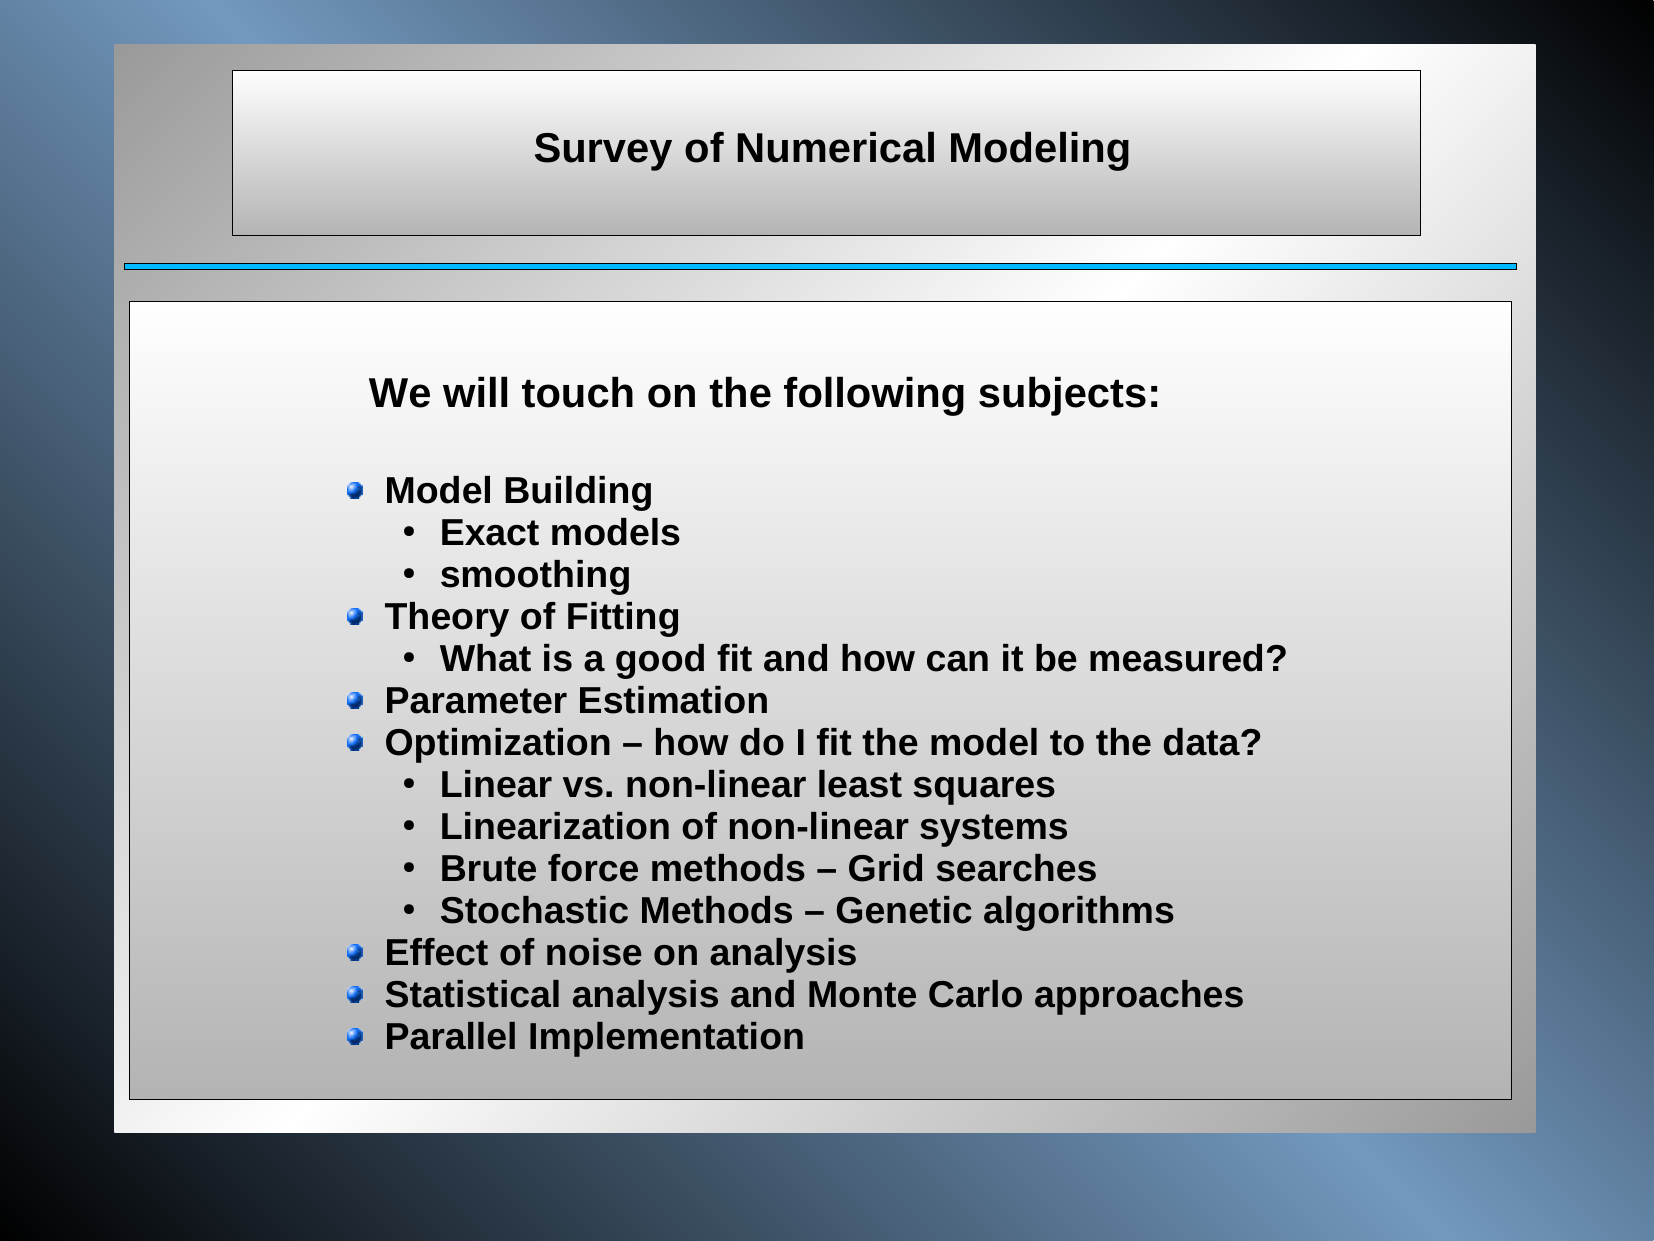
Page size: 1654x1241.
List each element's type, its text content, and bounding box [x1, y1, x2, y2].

text_box [124, 263, 1517, 270]
text_box Survey of Numerical Modeling [280, 124, 1385, 187]
text_box We will touch on the following subjects: Model Building Exact models smoothing Theory of Fitting What is a good fit and how can it be measured? Parameter Estimation Optimization – how do I fit the model to the data? Linear vs. non-linear least squares Linearization of non-linear systems Brute force methods – Grid searches Stochastic Methods – Genetic algorithms Effect of noise on analysis Statistical analysis and Monte Carlo approaches Parallel Implementation [333, 369, 1321, 1058]
text_box [129, 301, 1512, 1100]
text_box [232, 70, 1421, 236]
